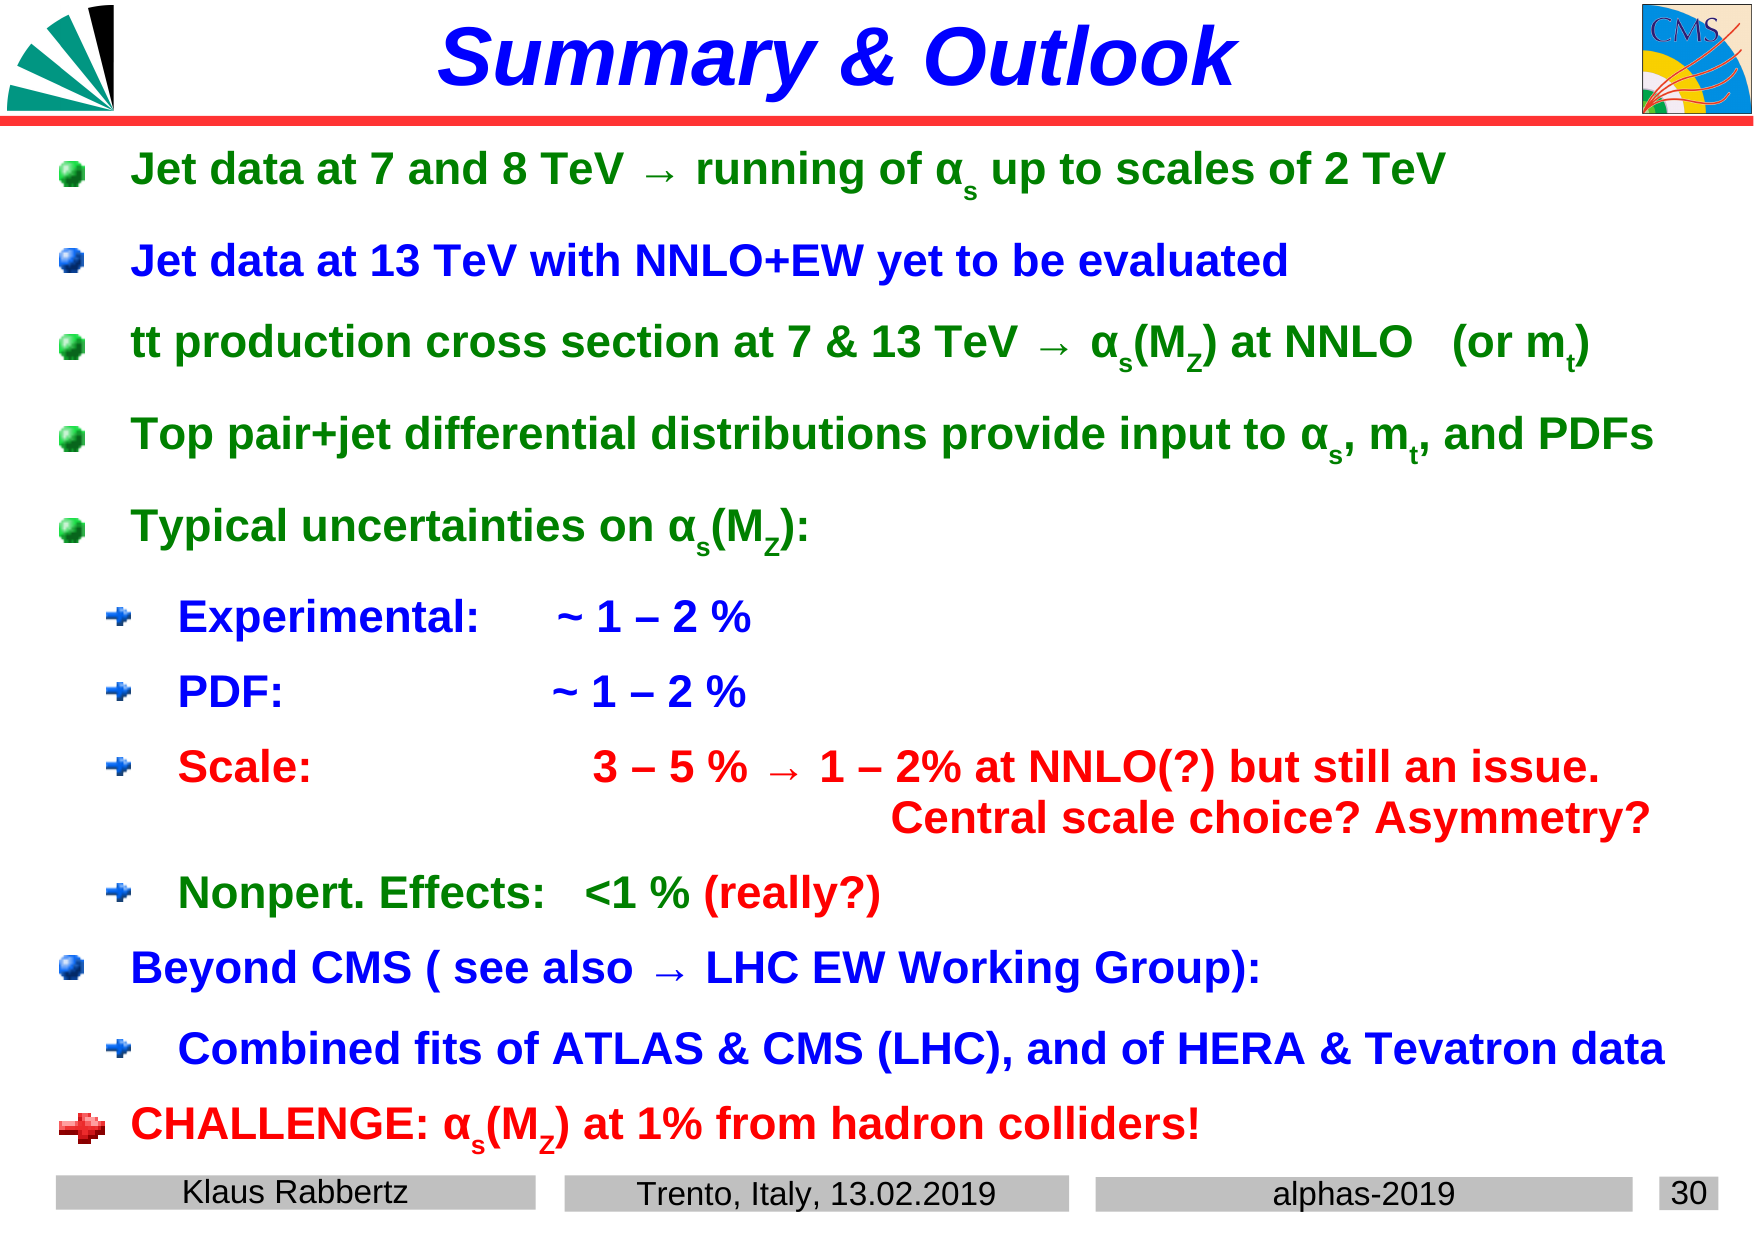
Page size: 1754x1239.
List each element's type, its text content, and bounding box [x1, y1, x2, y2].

list Jet data at 7 and 8 TeV → running of αs up to scales of 2 TeV Jet data at 13 TeV with NNLO+EW yet to be evaluated tt production cross section at 7 & 13 TeV → αs(MZ) at NNLO (or mt) Top pair+jet differential distributions provide input to αs, mt, and PDFs Typical uncertainties on αs(MZ): Experimental: ~ 1 – 2 % PDF: ~ 1 – 2 % Scale: 3 – 5 % → 1 – 2% at NNLO(?) but still an issue. Central scale choice? Asymmetry? Nonpert. Effects: <1 % (really?) Beyond CMS ( see also → LHC EW Working Group): Combined fits of ATLAS & CMS (LHC), and of HERA & Tevatron data CHALLENGE: αs(MZ) at 1% from hadron colliders! [47, 143, 1731, 1160]
picture [1642, 4, 1752, 114]
title Summary & Outlook [129, 0, 1545, 114]
picture [7, 5, 114, 112]
